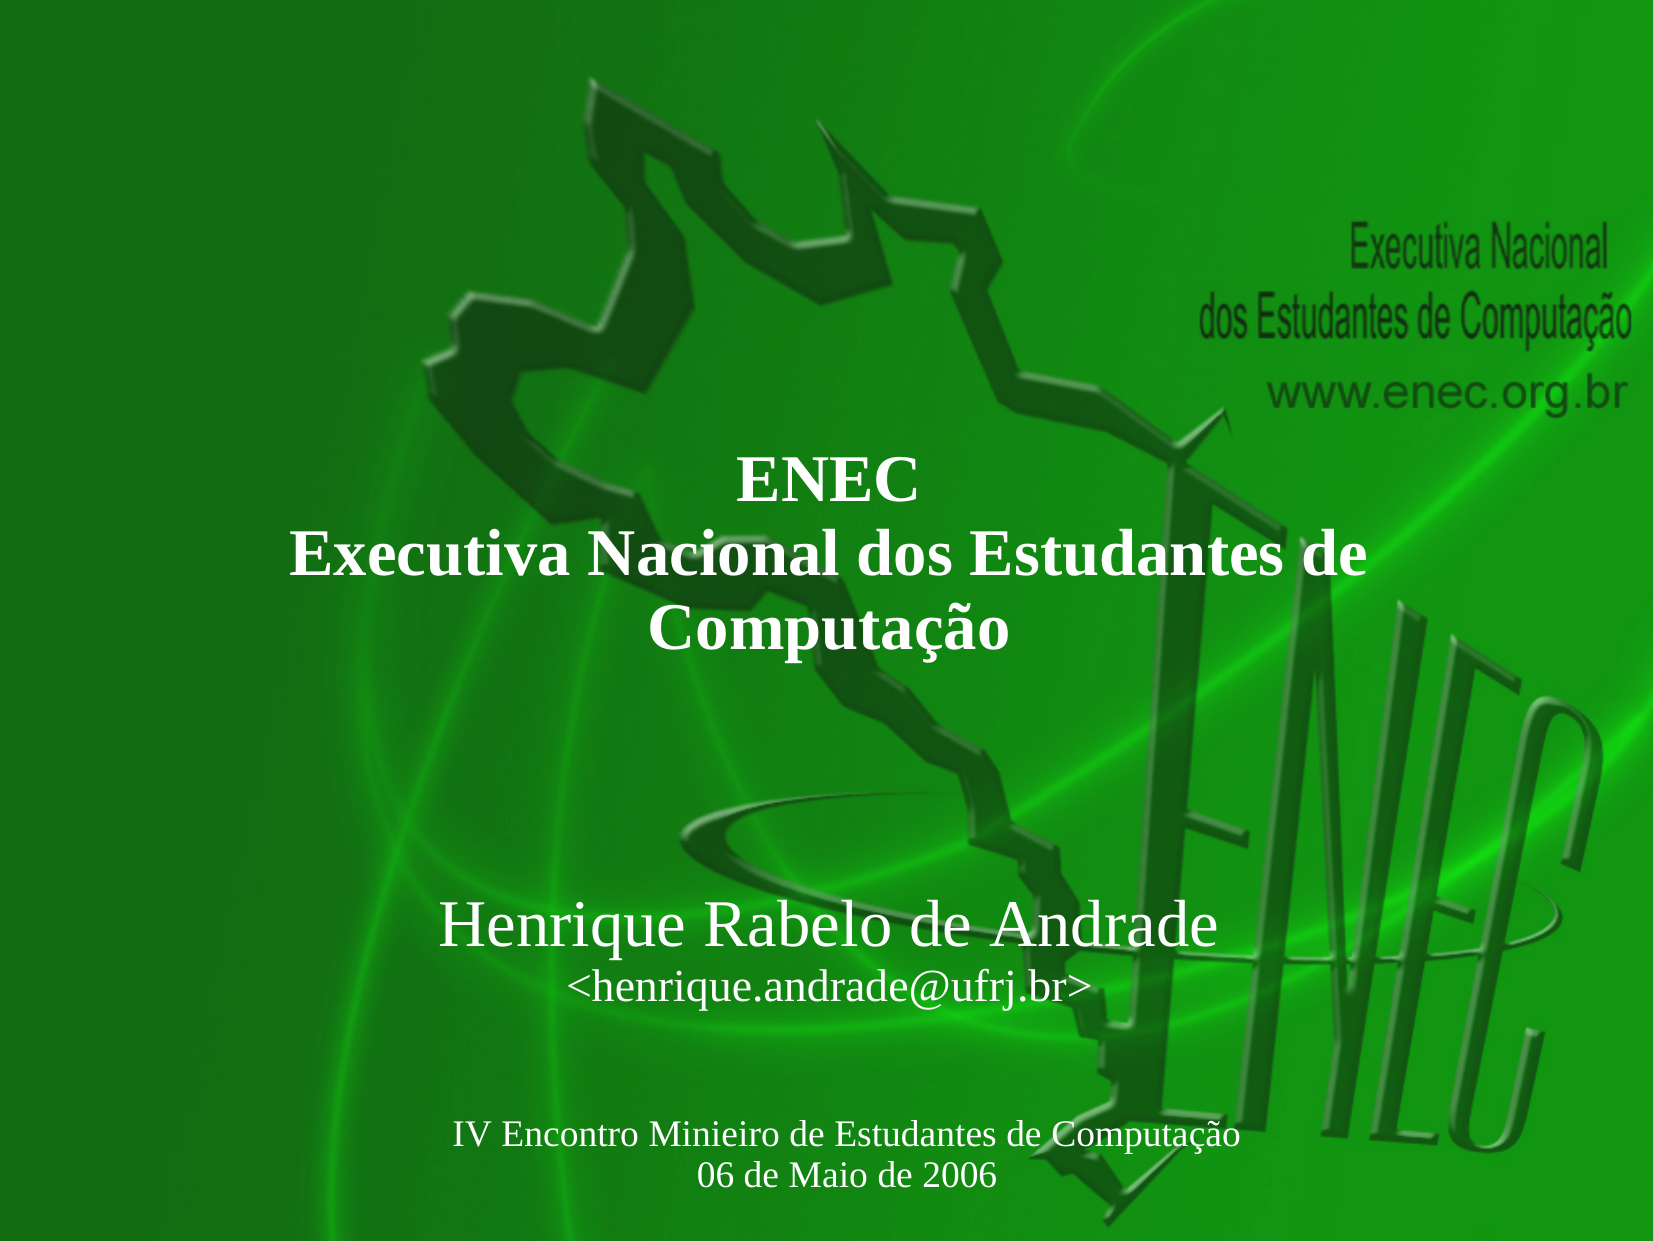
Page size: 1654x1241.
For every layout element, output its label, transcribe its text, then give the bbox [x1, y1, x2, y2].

picture [0, 0, 1654, 1241]
subtitle ENEC Executiva Nacional dos Estudantes de Computação Henrique Rabelo de Andrade <henrique.andrade@ufrj.br> IV Encontro Minieiro de Estudantes de Computação 06 de Maio de 2006 [123, 397, 1536, 1241]
